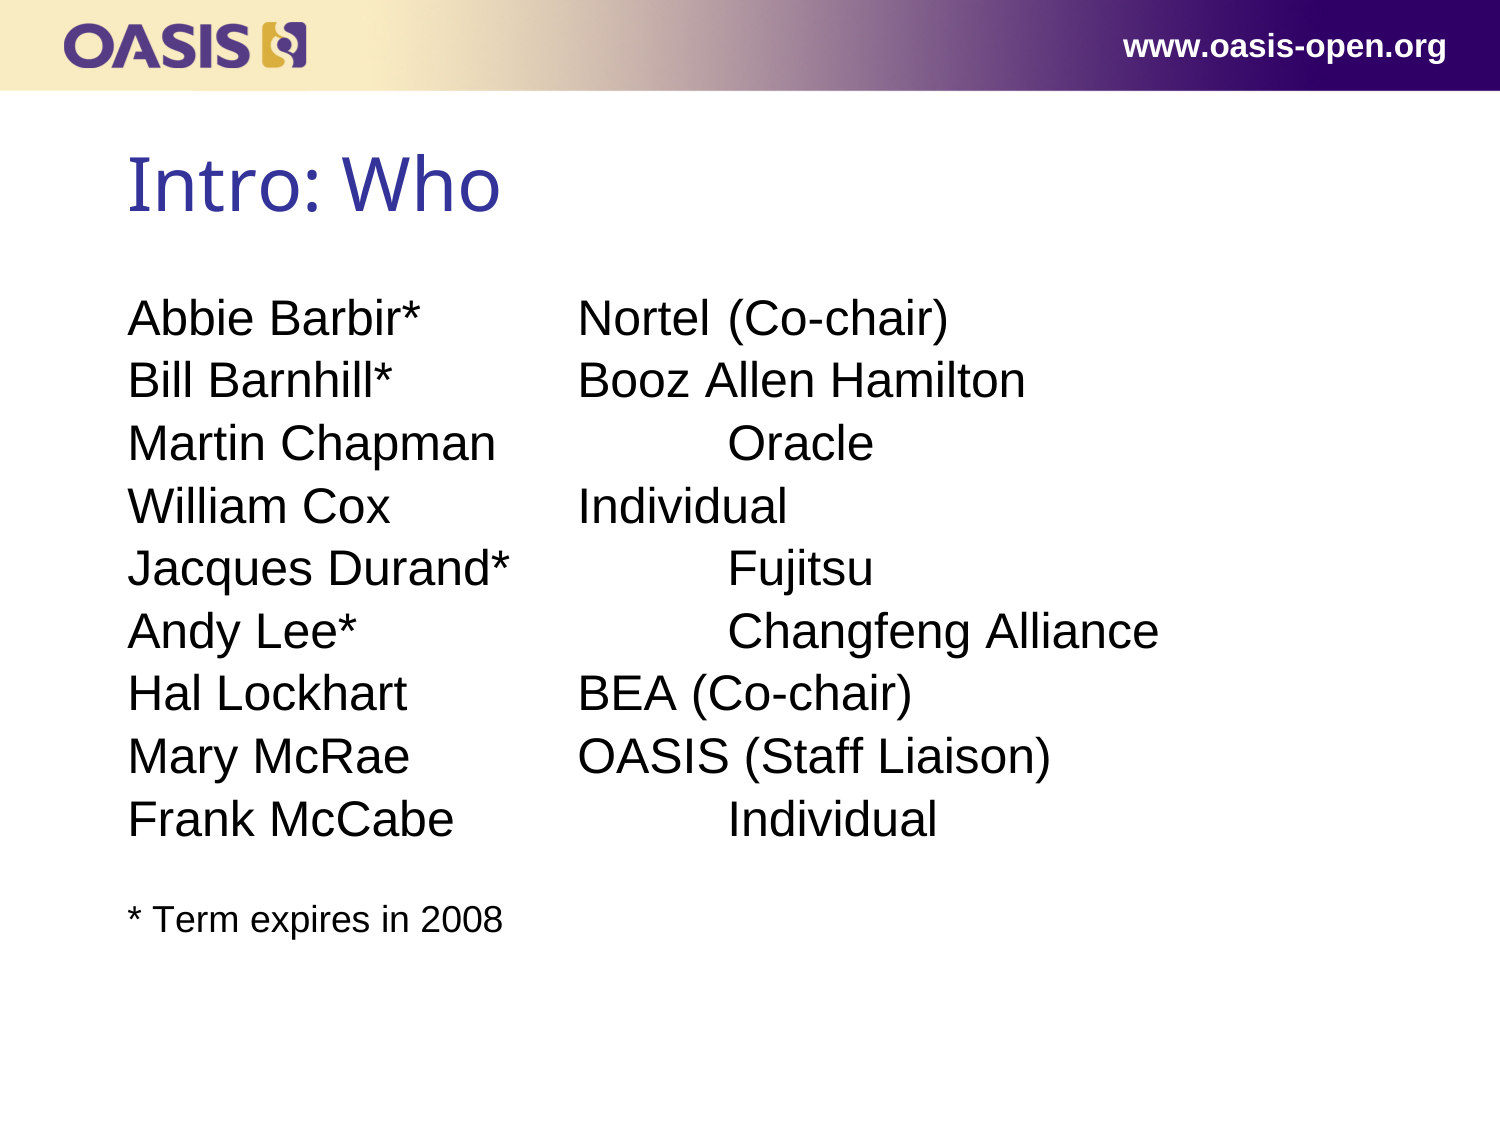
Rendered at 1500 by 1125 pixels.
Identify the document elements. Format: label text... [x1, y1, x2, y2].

list Abbie Barbir* Nortel (Co-chair) Bill Barnhill* Booz Allen Hamilton Martin Chapman Oracle William Cox Individual Jacques Durand* Fujitsu Andy Lee* Changfeng Alliance Hal Lockhart BEA (Co-chair) Mary McRae OASIS (Staff Liaison) Frank McCabe Individual * Term expires in 2008 [112, 287, 1388, 1063]
picture [0, 0, 1500, 1125]
text_box www.oasis-open.org [1037, 19, 1463, 73]
title Intro: Who [112, 147, 1263, 287]
